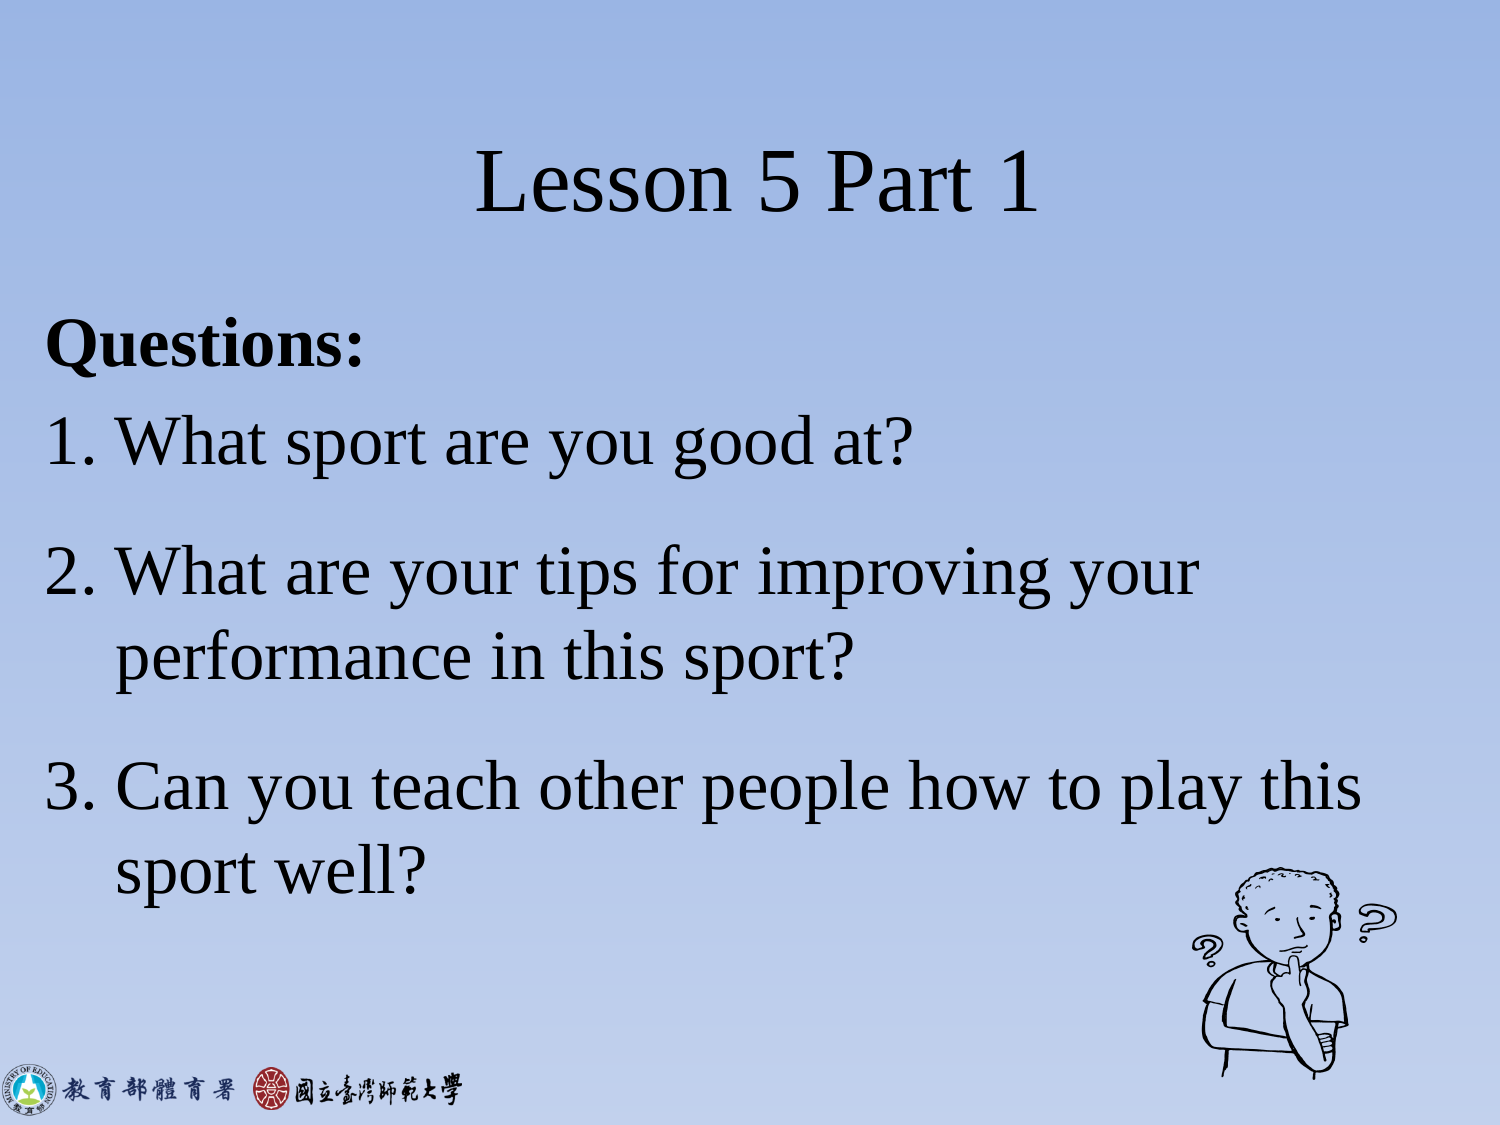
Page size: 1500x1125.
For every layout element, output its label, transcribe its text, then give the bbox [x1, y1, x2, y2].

text_box Lesson 5 Part 1 [121, 54, 1397, 296]
picture [1192, 867, 1397, 1081]
text_box Questions: 1. What sport are you good at? 2. What are your tips for improving your performance in this sport? 3. Can you teach other people how to play this sport well? [44, 296, 1459, 952]
